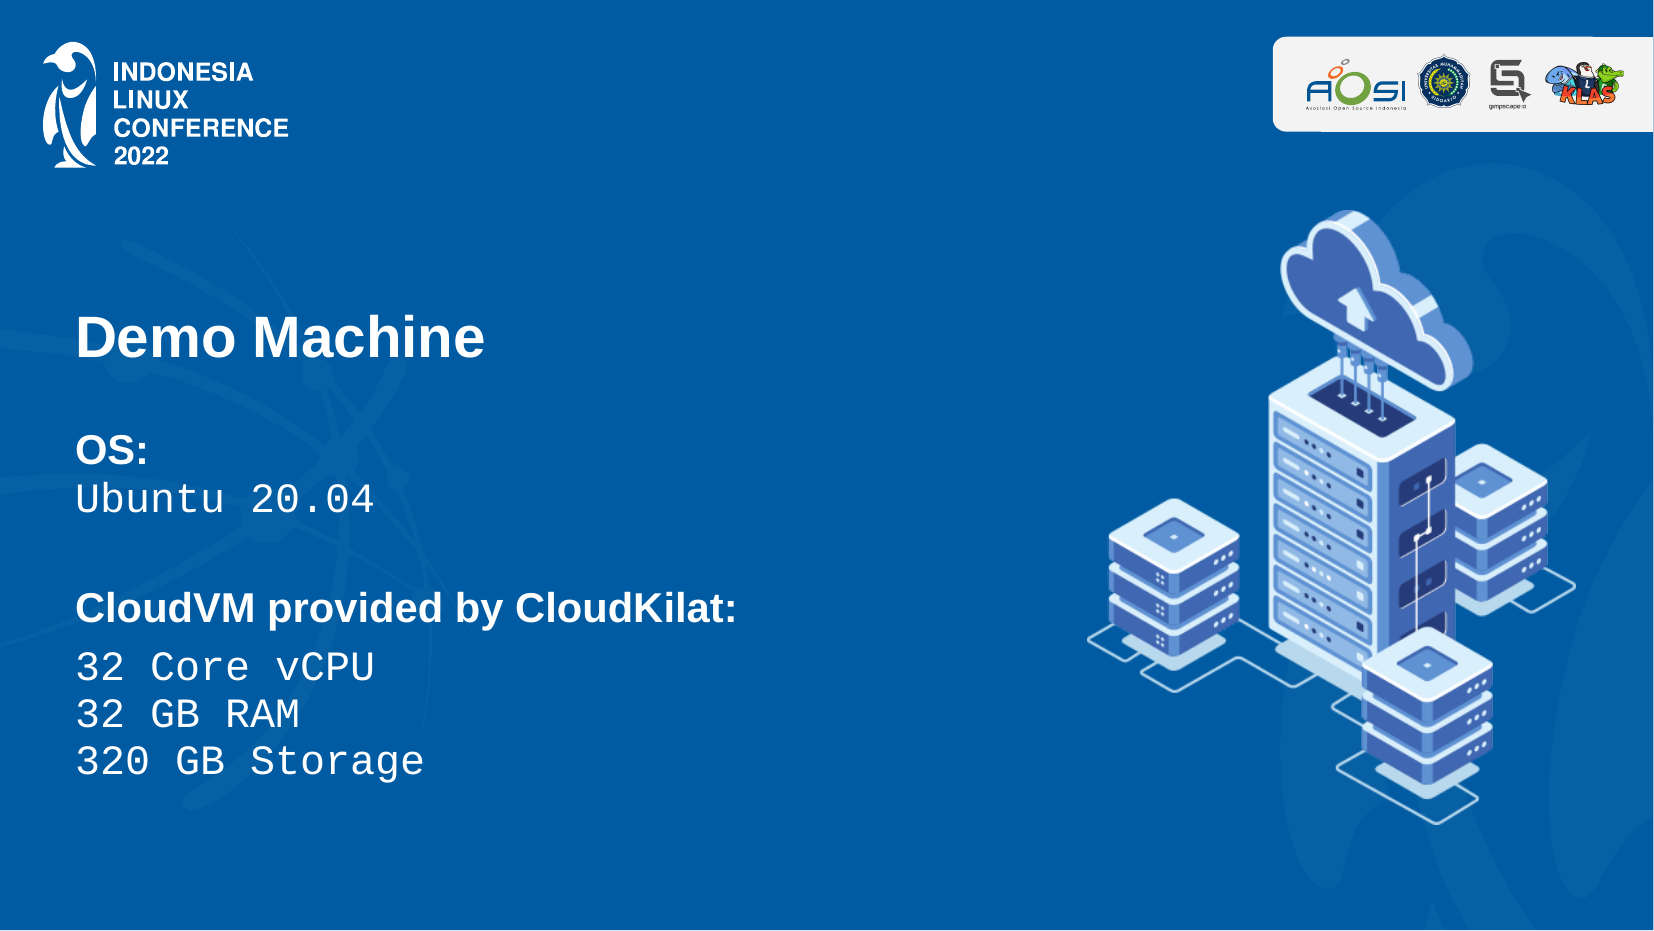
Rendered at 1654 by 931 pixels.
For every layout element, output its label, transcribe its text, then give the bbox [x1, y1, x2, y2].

text_box CloudVM provided by CloudKilat: [75, 561, 788, 655]
picture [1417, 54, 1471, 108]
subtitle OS: [75, 412, 555, 463]
text_box 32 Core vCPU 32 GB RAM 320 GB Storage [75, 645, 555, 788]
picture [1087, 210, 1576, 826]
picture [1545, 62, 1624, 105]
text_box Demo Machine [75, 300, 555, 376]
text_box Ubuntu 20.04 [75, 463, 555, 539]
